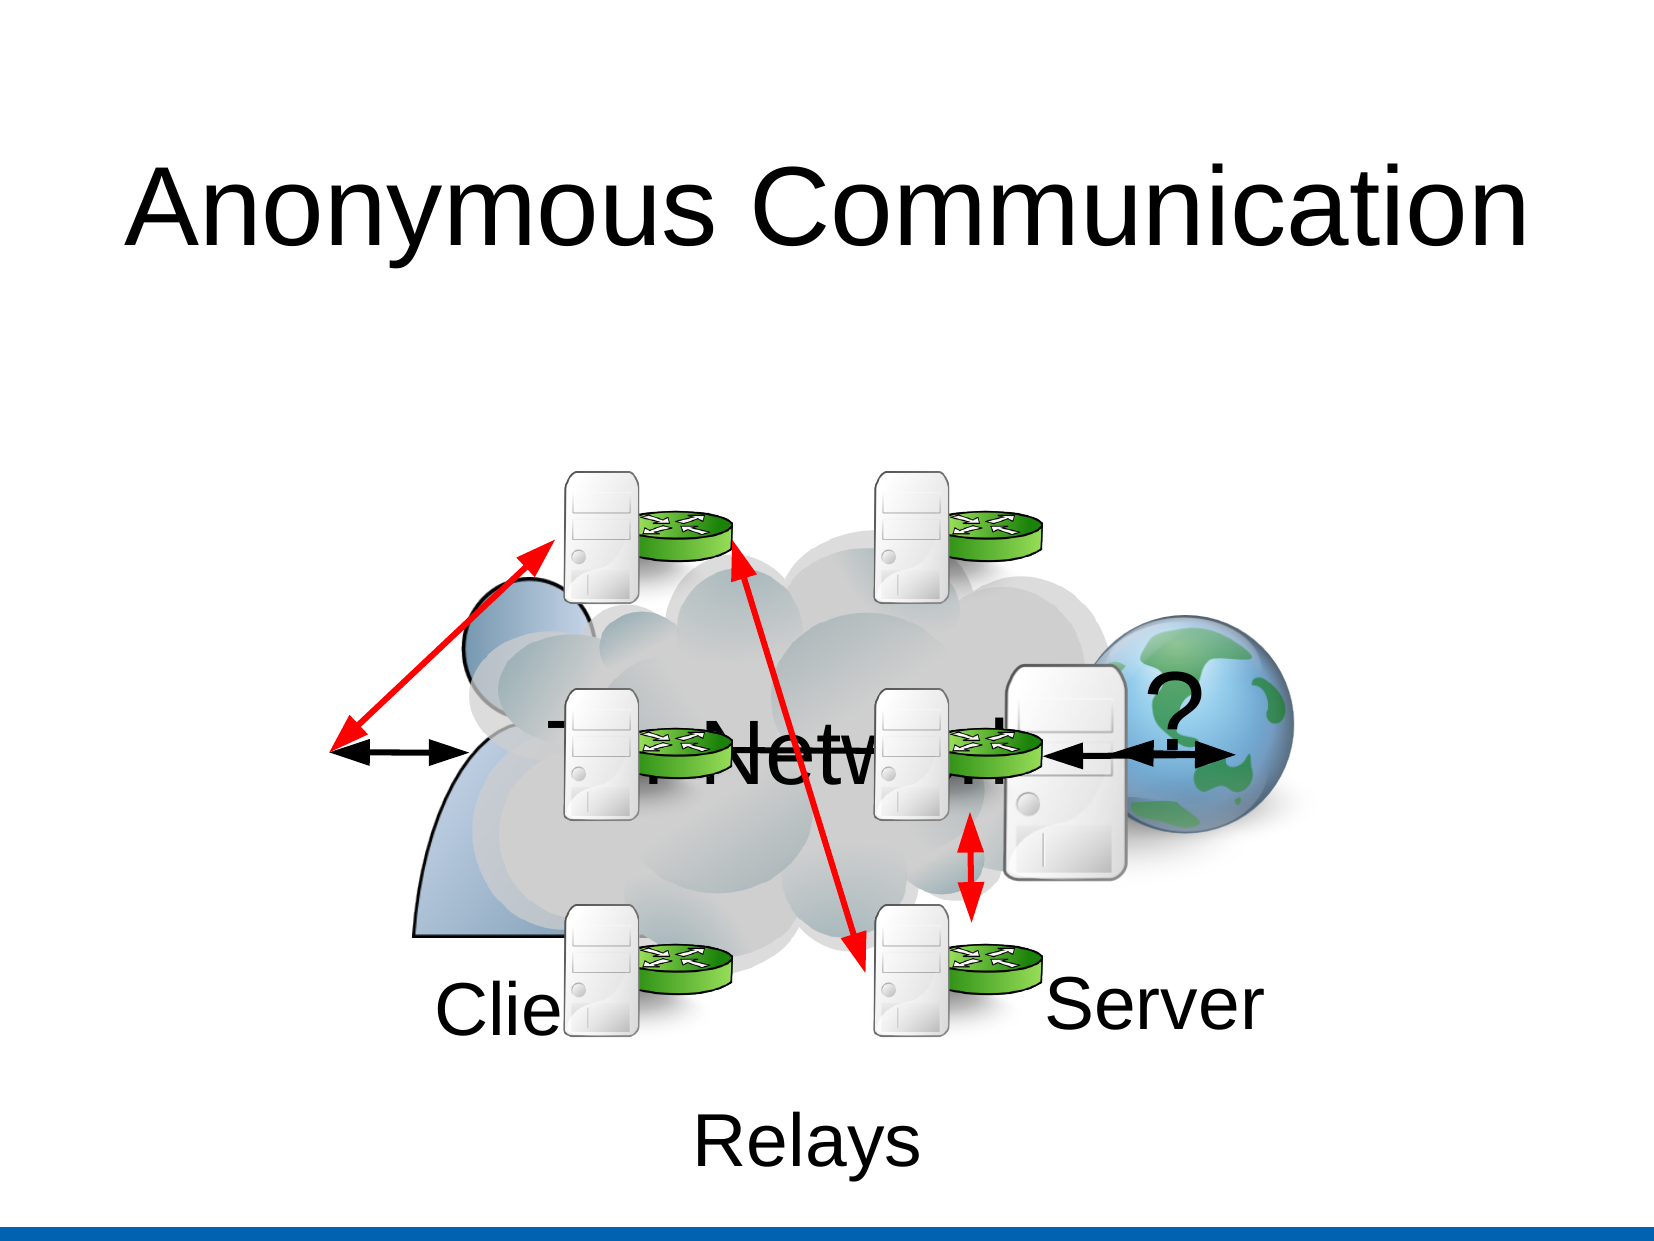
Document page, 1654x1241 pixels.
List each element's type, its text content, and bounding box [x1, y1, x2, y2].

picture [412, 471, 1319, 1041]
title Anonymous Communication [121, 102, 1533, 311]
text_box Relays [677, 1091, 1056, 1200]
